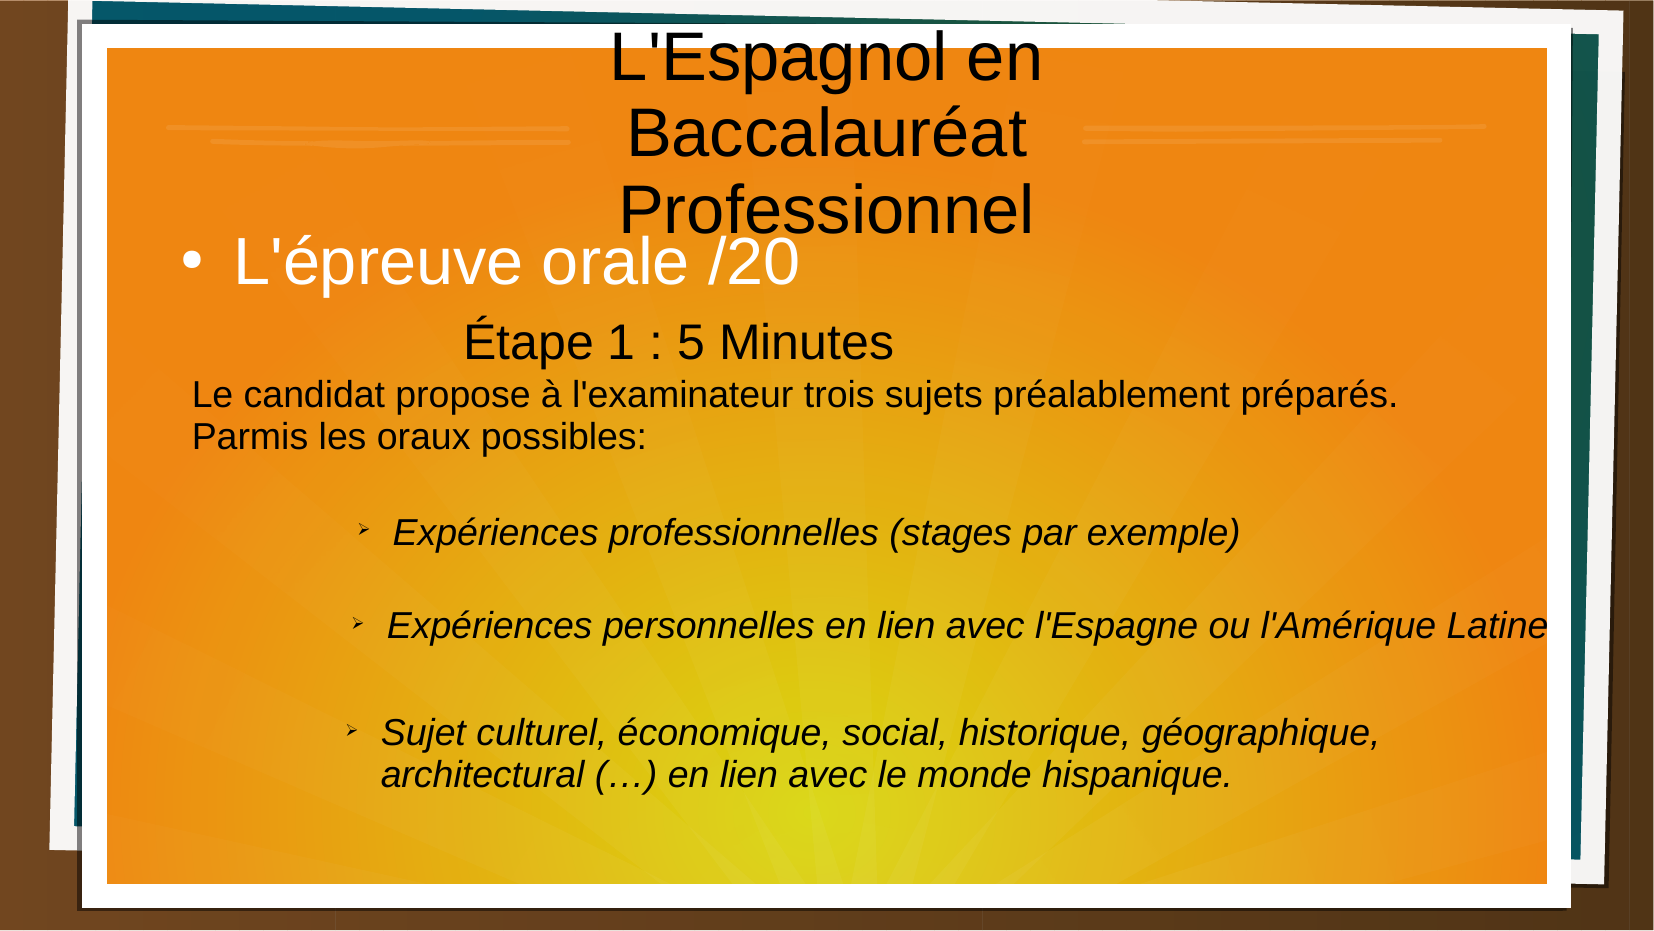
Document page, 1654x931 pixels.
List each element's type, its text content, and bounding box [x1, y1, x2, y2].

list L'épreuve orale /20 [162, 224, 1492, 931]
text_box Le candidat propose à l'examinateur trois sujets préalablement préparés. Parmis les oraux possibles: [177, 366, 1465, 465]
text_box Expériences personnelles en lien avec l'Espagne ou l'Amérique Latine [336, 597, 1589, 696]
title L'Espagnol en Baccalauréat Professionnel [566, 17, 1087, 224]
text_box Expériences professionnelles (stages par exemple) [342, 503, 1276, 597]
text_box Étape 1 : 5 Minutes [448, 307, 1123, 366]
text_box Sujet culturel, économique, social, historique, géographique, architectural (…) en lien avec le monde hispanique. [330, 704, 1418, 804]
